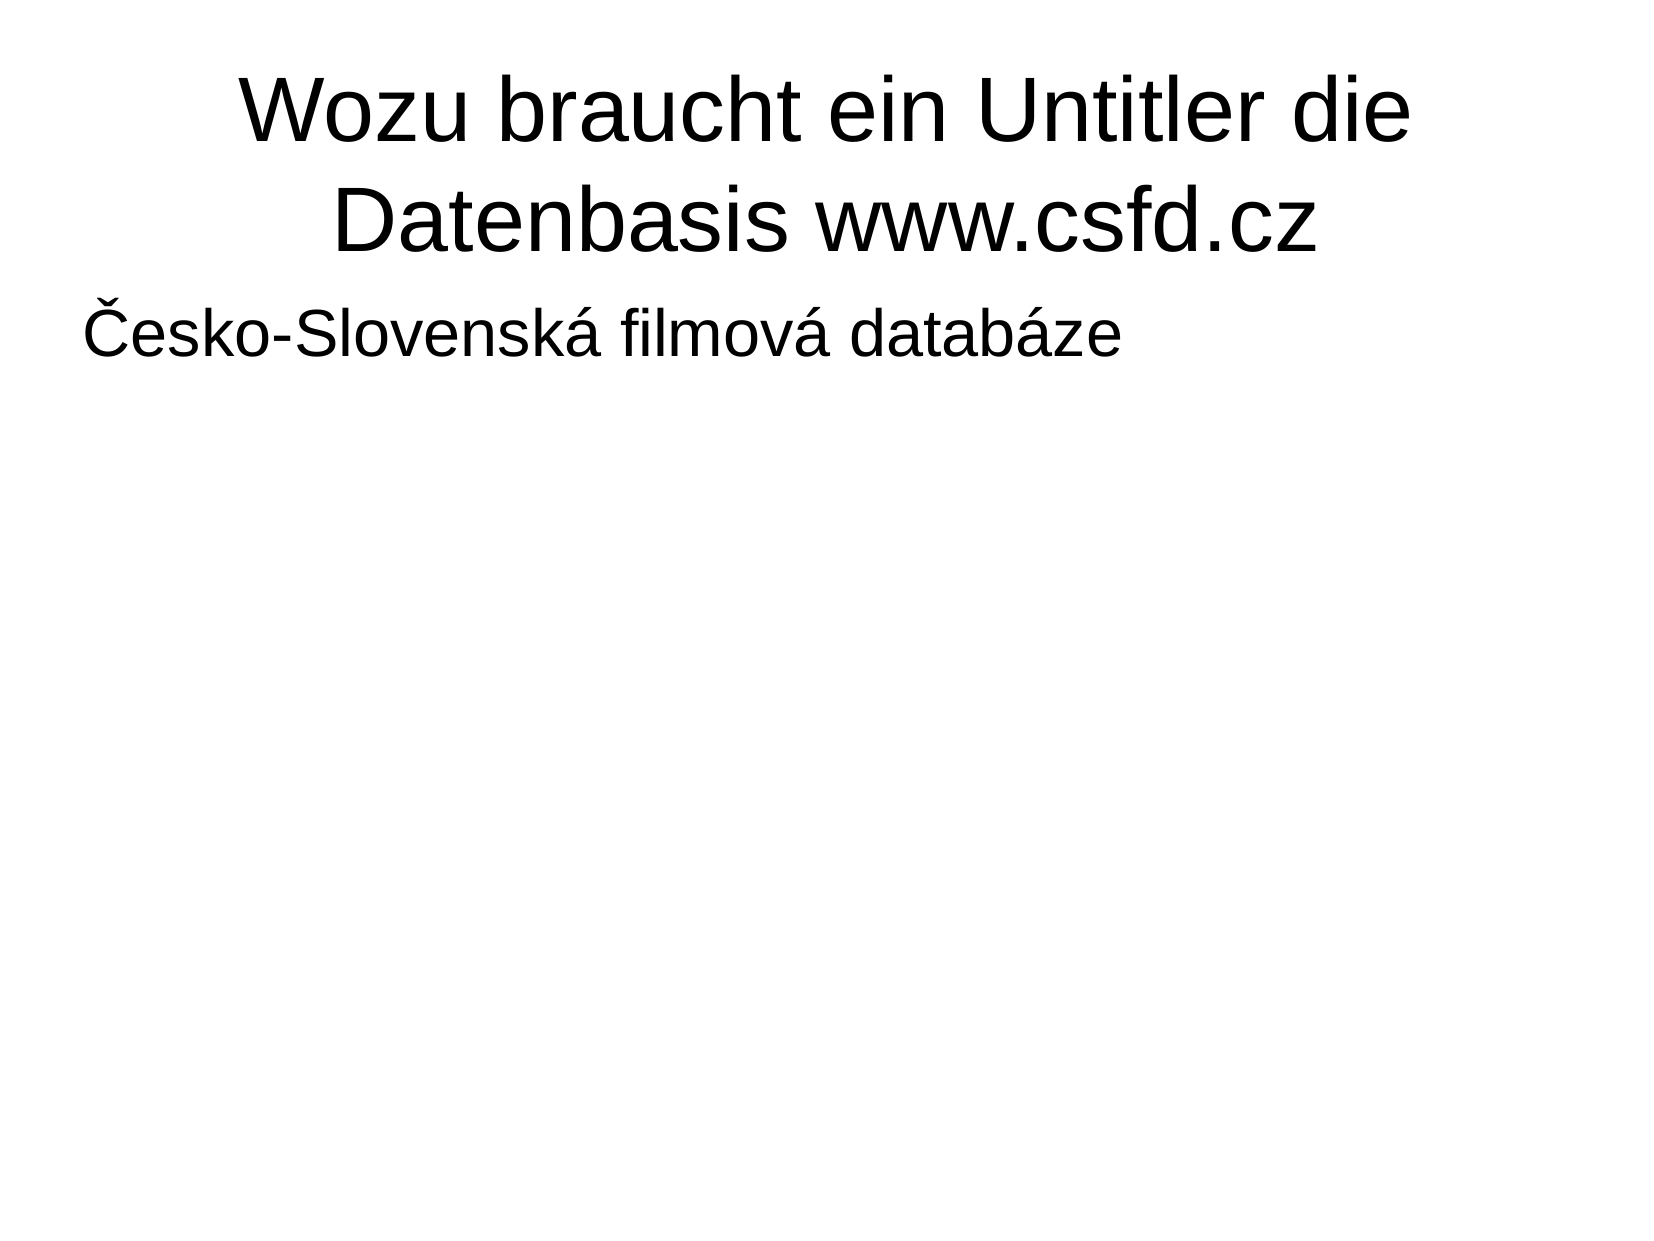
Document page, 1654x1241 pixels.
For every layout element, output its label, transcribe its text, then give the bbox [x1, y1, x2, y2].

title Wozu braucht ein Untitler die Datenbasis www.csfd.cz [82, 49, 1571, 257]
list Česko-Slovenská filmová databáze [82, 290, 1571, 1010]
